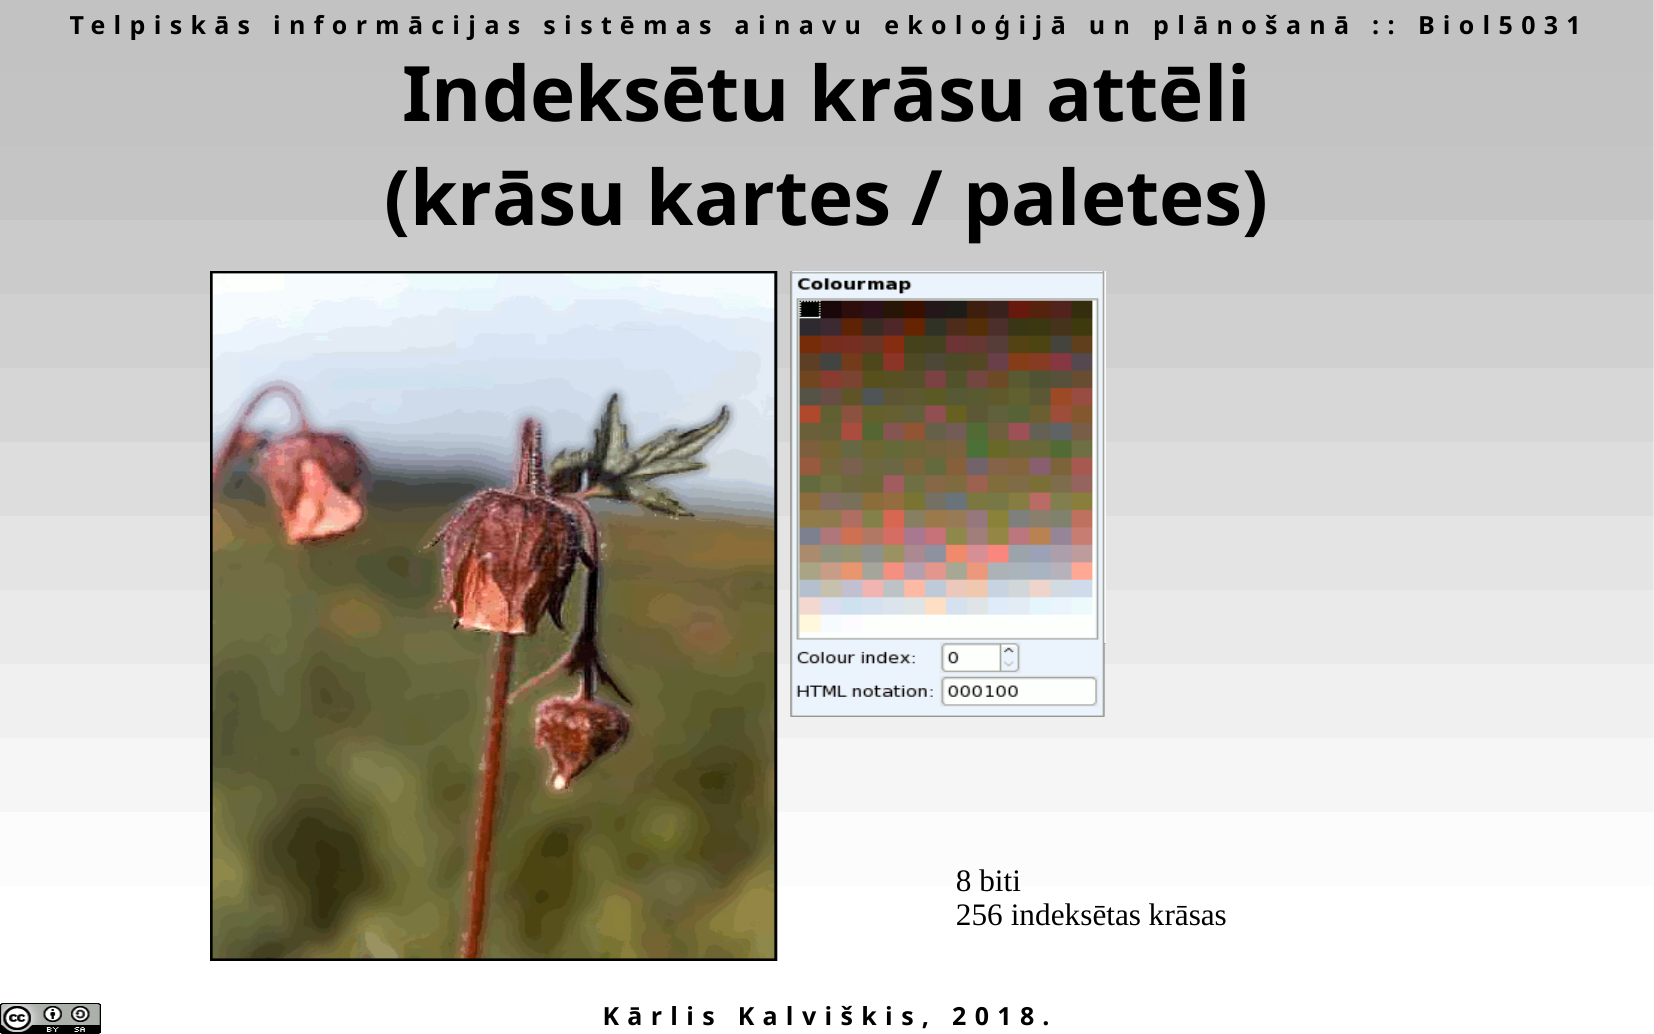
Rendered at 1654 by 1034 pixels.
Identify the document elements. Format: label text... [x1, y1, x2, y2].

text_box 8 biti 256 indeksētas krāsas [955, 863, 1361, 941]
picture [0, 0, 1654, 1034]
title Indeksētu krāsu attēli (krāsu kartes / paletes) [29, 41, 1625, 247]
